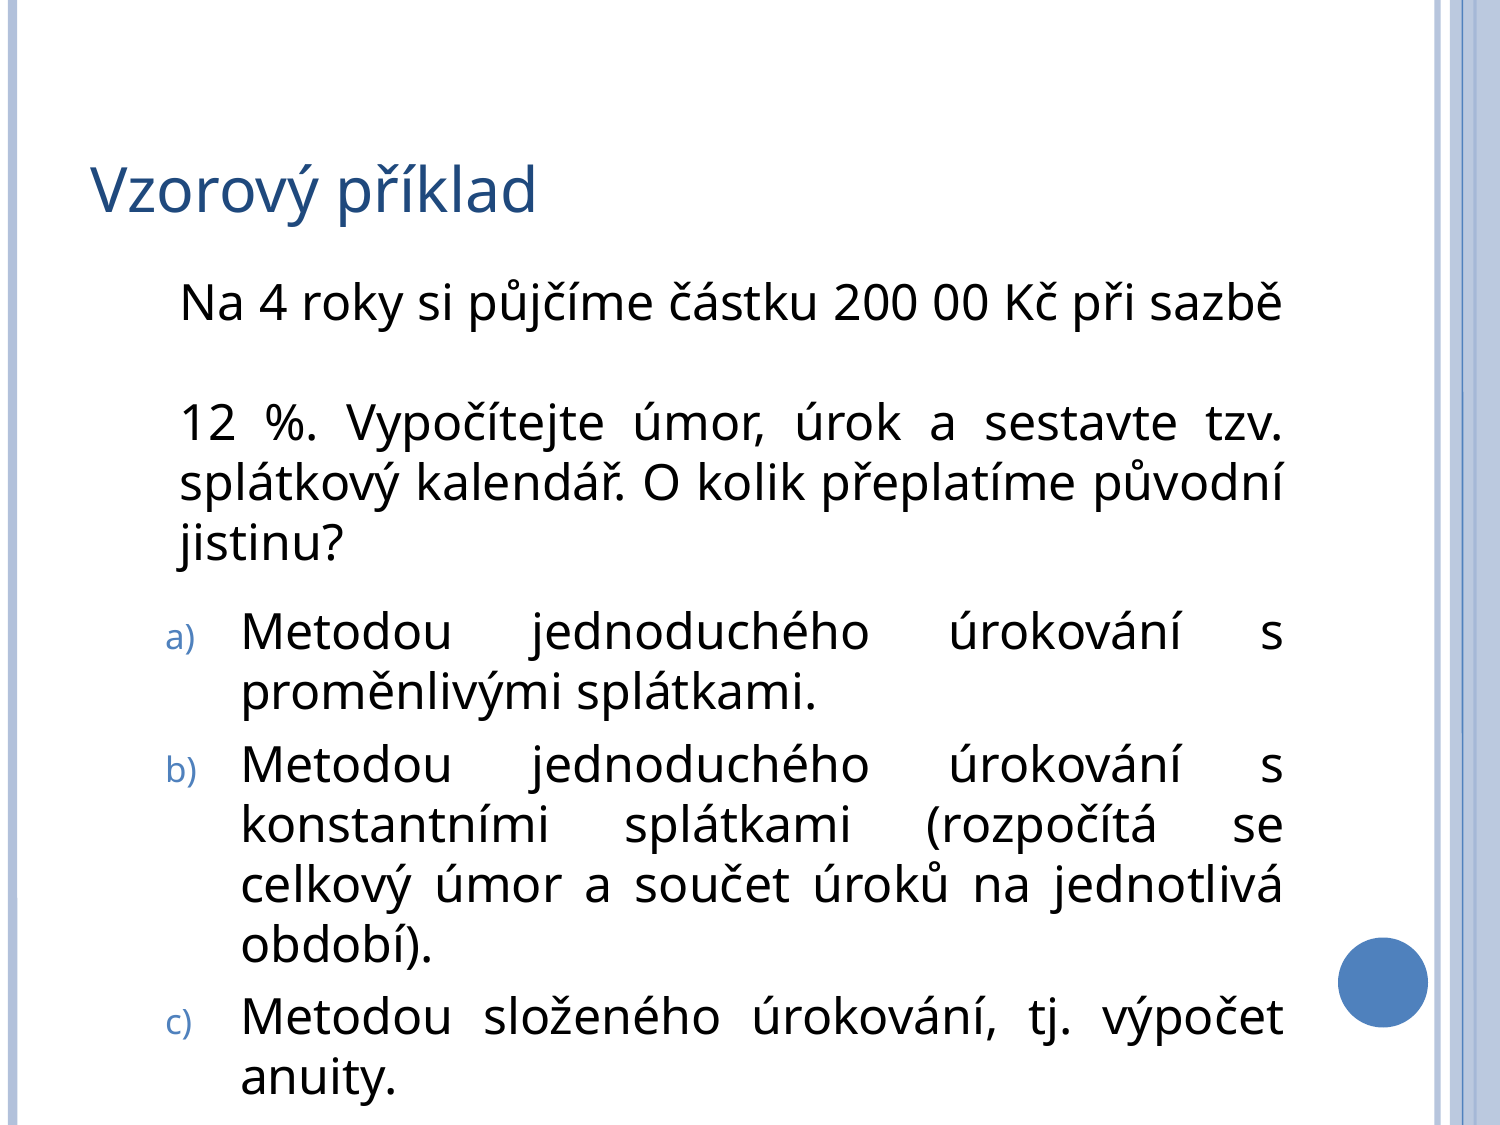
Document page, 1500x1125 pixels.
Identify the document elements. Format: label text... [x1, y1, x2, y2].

title Vzorový příklad [75, 45, 1300, 233]
list Na 4 roky si půjčíme částku 200 00 Kč při sazbě 12 %. Vypočítejte úmor, úrok a sestavte tzv. splátkový kalendář. O kolik přeplatíme původní jistinu? Metodou jednoduchého úrokování s proměnlivými splátkami. Metodou jednoduchého úrokování s konstantními splátkami (rozpočítá se celkový úmor a součet úroků na jednotlivá období). Metodou složeného úrokování, tj. výpočet anuity. [75, 262, 1300, 1062]
